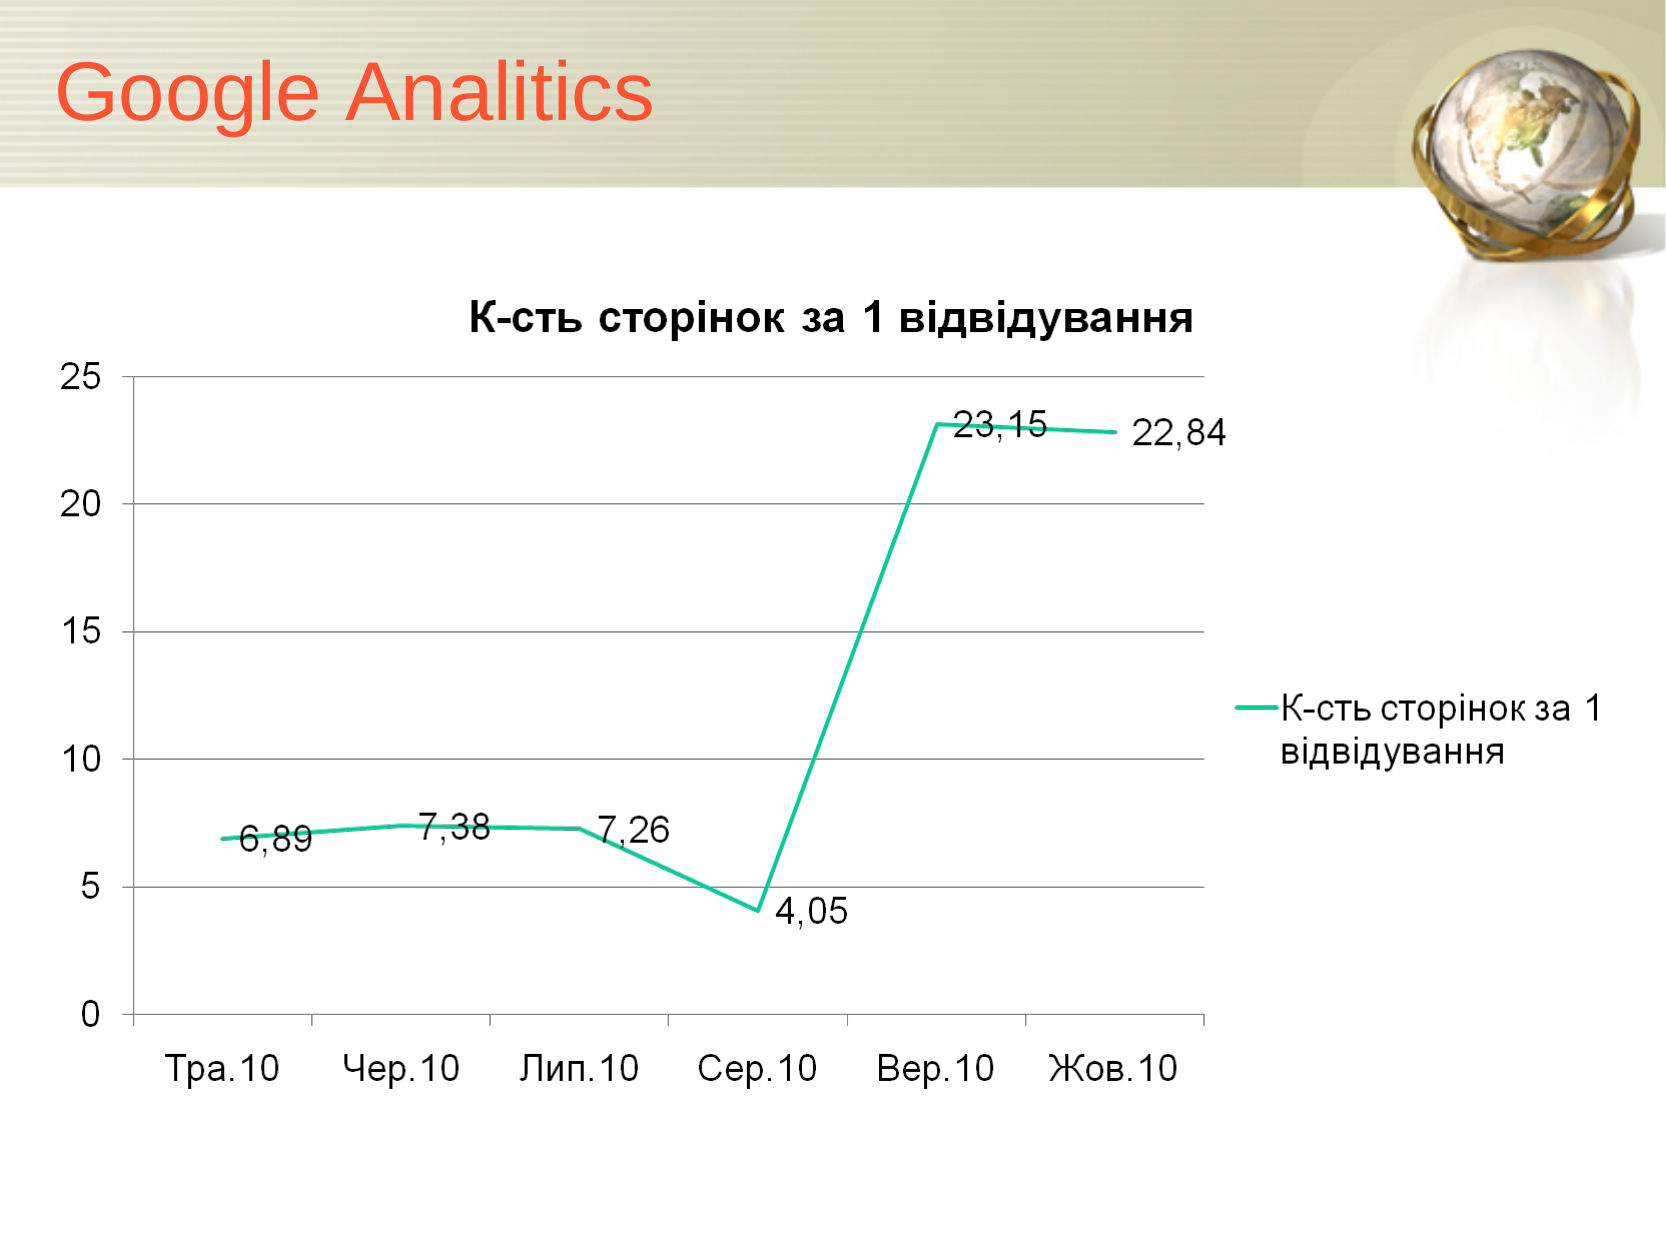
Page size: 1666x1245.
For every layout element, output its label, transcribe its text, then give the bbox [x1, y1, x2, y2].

text_box [37, 275, 1626, 1113]
title Google Analitics [37, 12, 1388, 163]
picture [0, 0, 1666, 1245]
